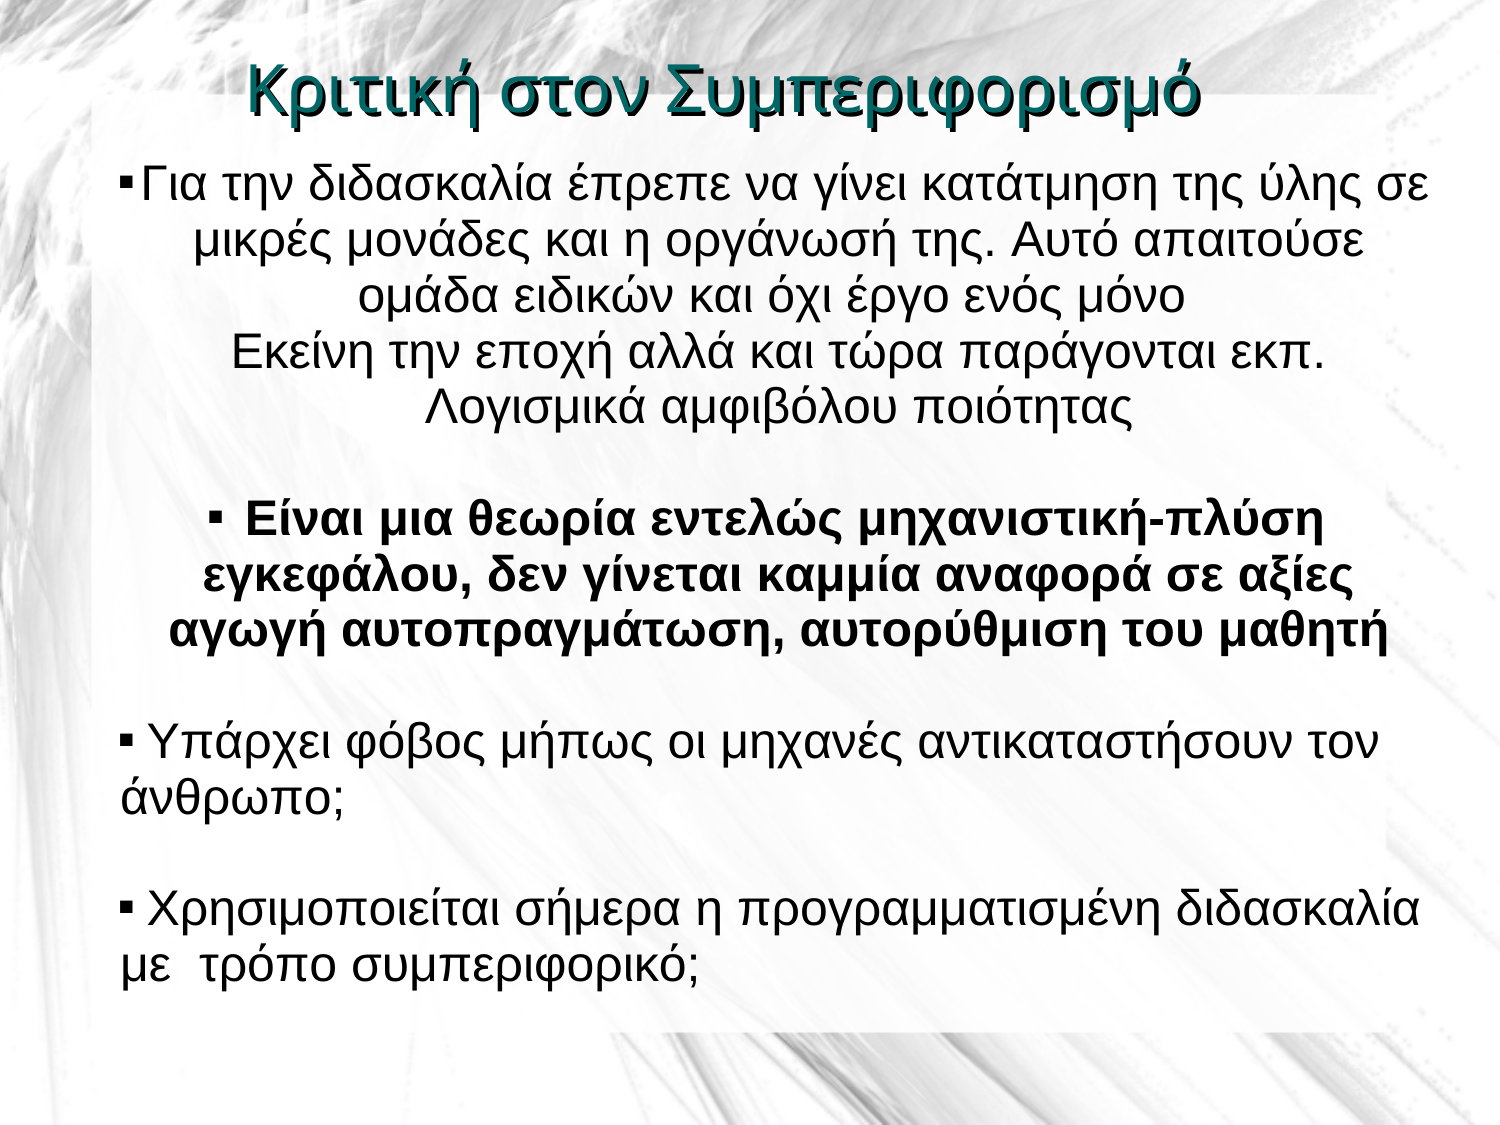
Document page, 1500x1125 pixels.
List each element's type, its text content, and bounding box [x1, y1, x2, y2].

subtitle Για την διδασκαλία έπρεπε να γίνει κατάτμηση της ύλης σε μικρές μονάδες και η οργάνωσή της. Αυτό απαιτούσε ομάδα ειδικών και όχι έργο ενός μόνο Εκείνη την εποχή αλλά και τώρα παράγονται εκπ. Λογισμικά αμφιβόλου ποιότητας Είναι μια θεωρία εντελώς μηχανιστική-πλύση εγκεφάλου, δεν γίνεται καμμία αναφορά σε αξίες αγωγή αυτοπραγμάτωση, αυτορύθμιση του μαθητή Υπάρχει φόβος μήπως οι μηχανές αντικαταστήσουν τον άνθρωπο; Χρησιμοποιείται σήμερα η προγραμματισμένη διδασκαλία με τρόπο συμπεριφορικό; [120, 153, 1438, 1050]
picture [0, 0, 1500, 1125]
title Κριτική στον Συμπεριφορισμό [94, 18, 1354, 156]
